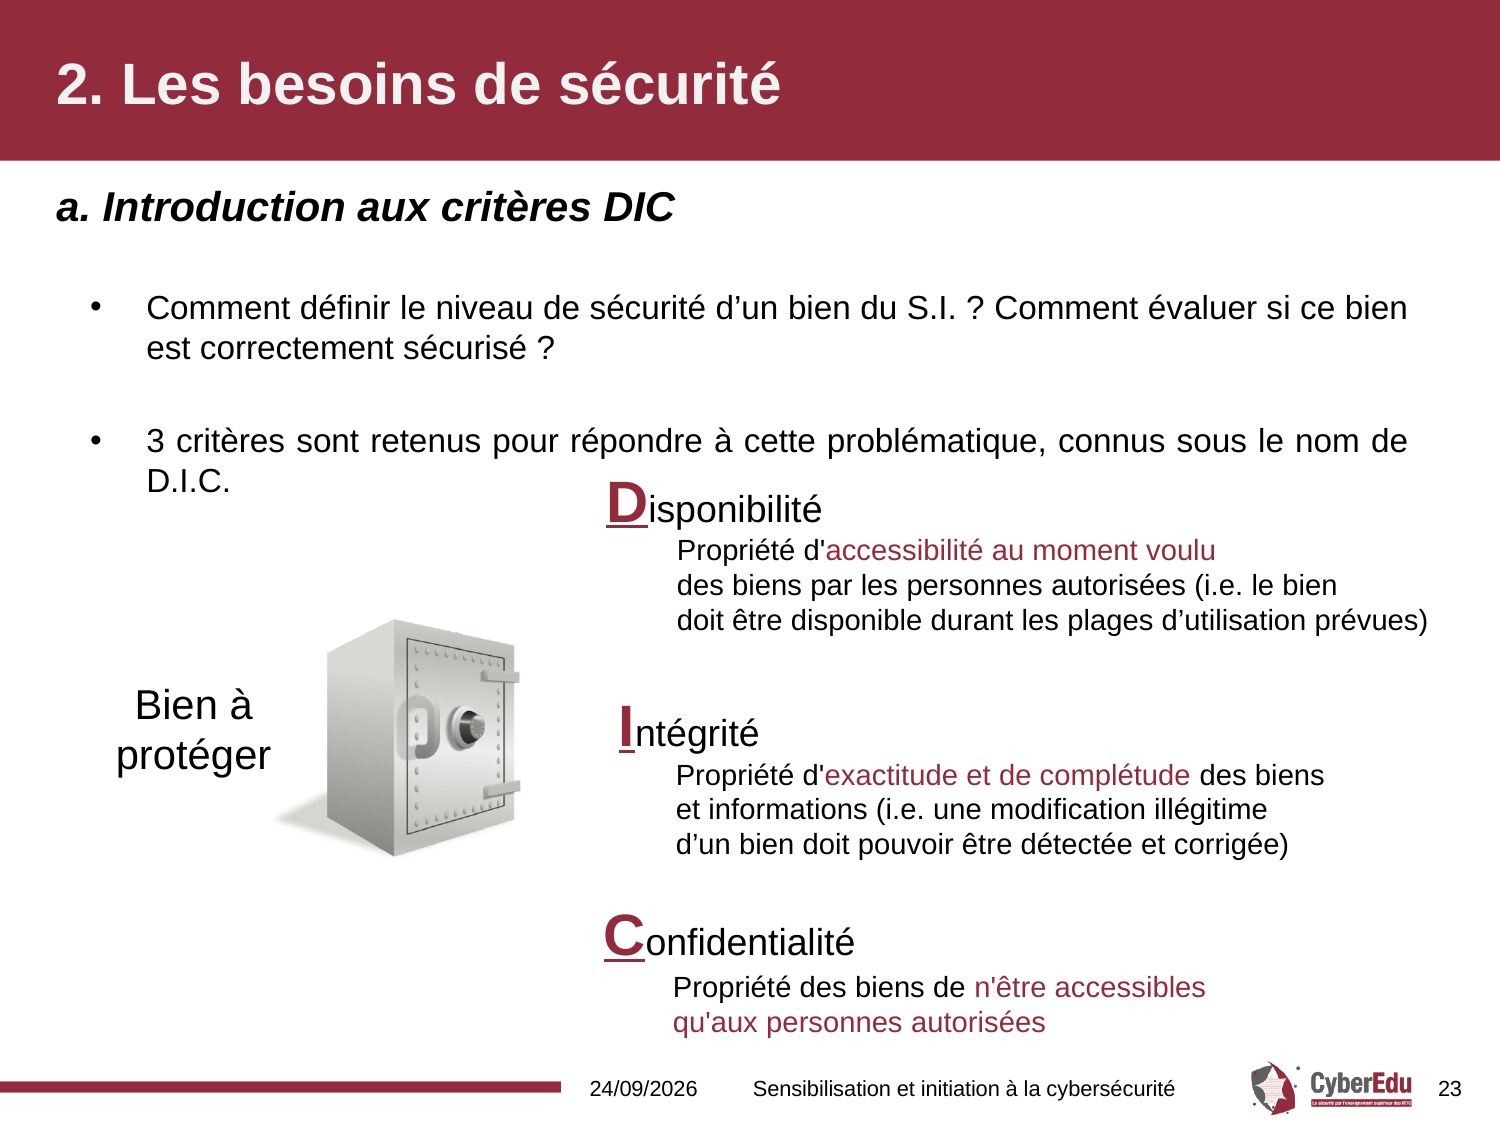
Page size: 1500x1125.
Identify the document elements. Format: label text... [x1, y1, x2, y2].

picture [1246, 1060, 1412, 1115]
list a. Introduction aux critères DIC [41, 172, 1471, 268]
picture [271, 618, 521, 858]
text_box Propriété d'exactitude et de complétude des biens et informations (i.e. une modification illégitime d’un bien doit pouvoir être détectée et corrigée) [661, 748, 1340, 869]
text_box Propriété d'accessibilité au moment voulu des biens par les personnes autorisées (i.e. le bien doit être disponible durant les plages d’utilisation prévues) [662, 523, 1445, 644]
text_box Confidentialité [588, 890, 871, 975]
text_box Propriété des biens de n'être accessibles qu'aux personnes autorisées [658, 960, 1222, 1046]
text_box Bien à protéger [100, 670, 287, 786]
footer Sensibilisation et initiation à la cybersécurité [738, 1057, 1236, 1118]
text_box Intégrité [603, 680, 775, 766]
text_box Disponibilité [591, 456, 838, 542]
list Comment définir le niveau de sécurité d’un bien du S.I. ? Comment évaluer si ce bien est correctement sécurisé ? 3 critères sont retenus pour répondre à cette problématique, connus sous le nom de D.I.C. [75, 278, 1425, 1035]
title 2. Les besoins de sécurité [41, 1, 1471, 161]
slide_number 15/11/2020 [561, 1057, 727, 1118]
slide_number <numéro> [1423, 1057, 1495, 1118]
